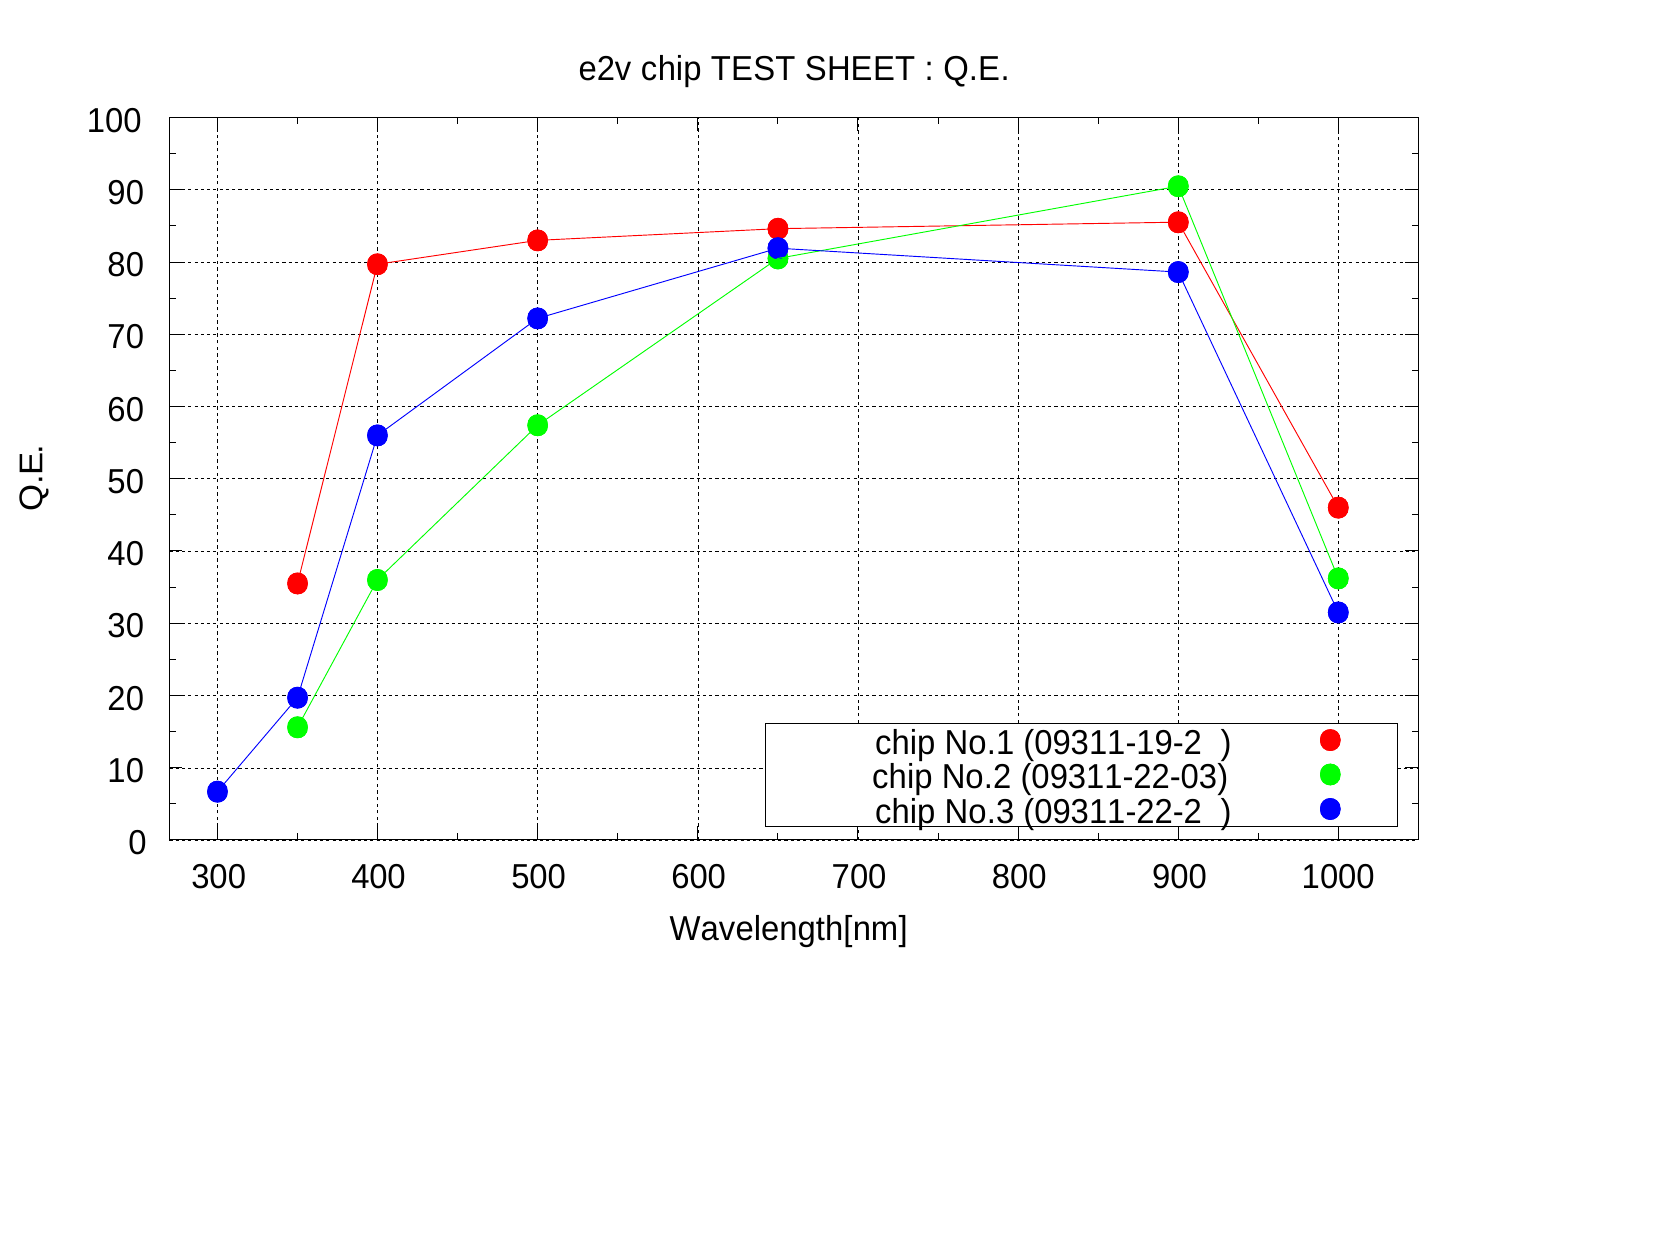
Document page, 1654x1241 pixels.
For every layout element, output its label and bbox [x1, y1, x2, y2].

chart [0, 11, 1642, 1241]
